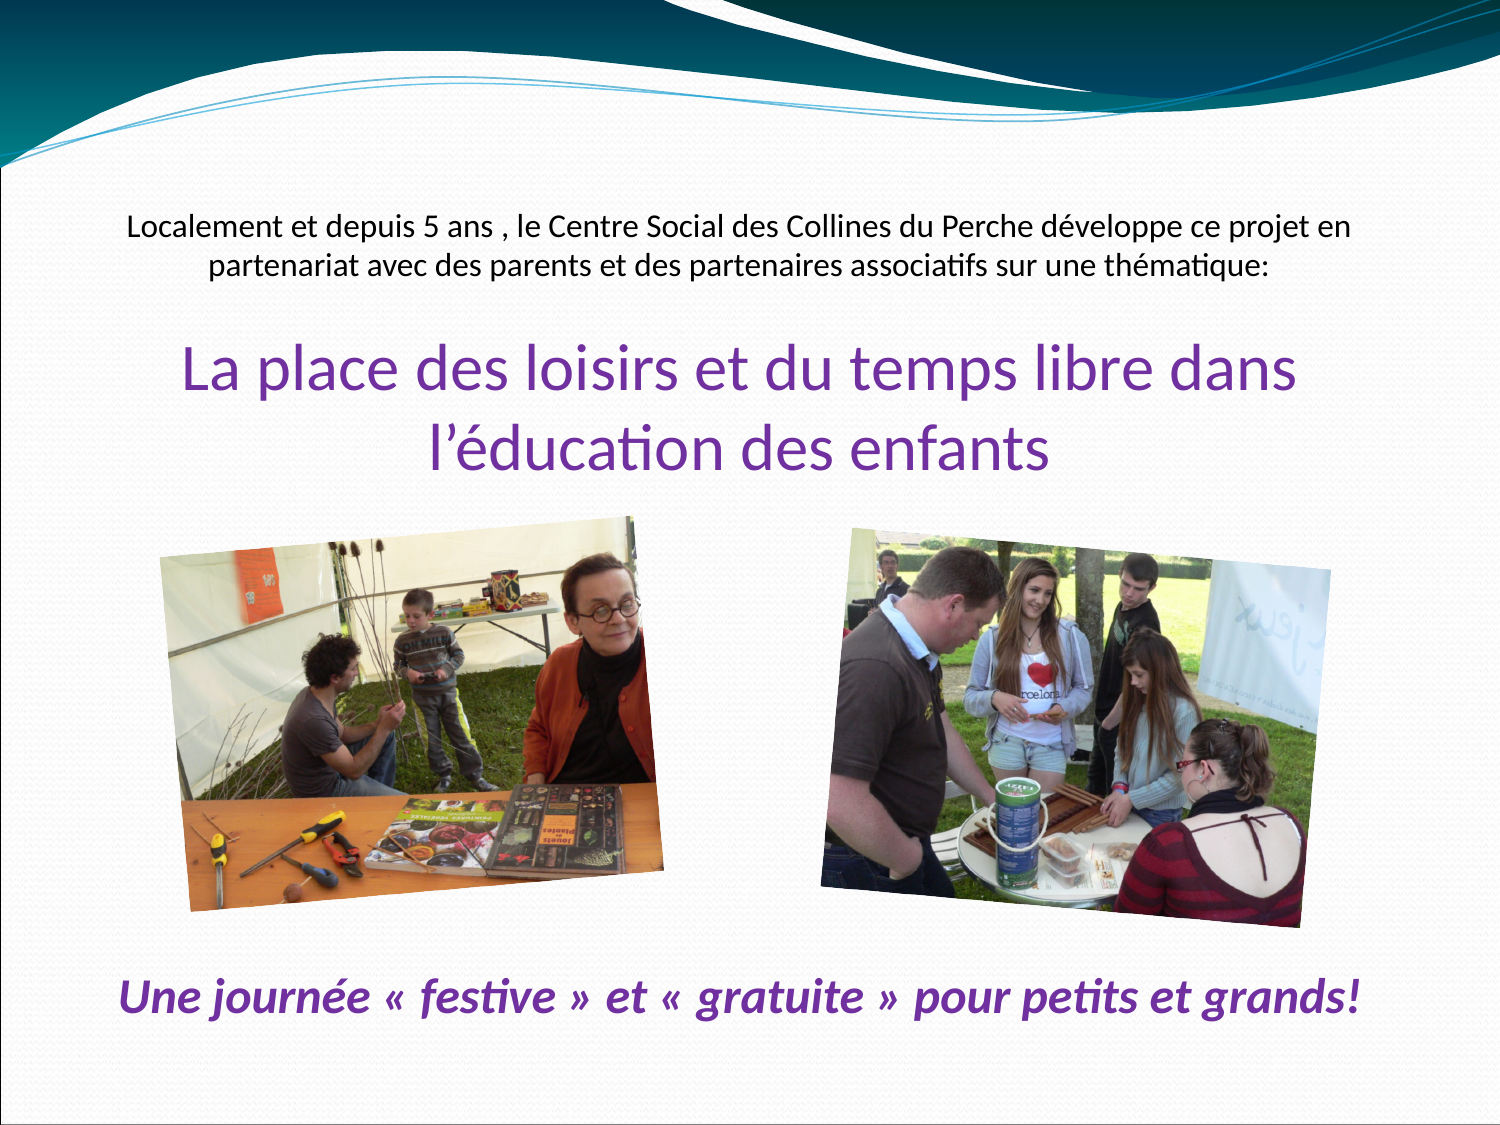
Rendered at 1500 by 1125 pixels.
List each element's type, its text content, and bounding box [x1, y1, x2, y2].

picture [159, 515, 664, 912]
title Localement et depuis 5 ans , le Centre Social des Collines du Perche développe ce projet en partenariat avec des parents et des partenaires associatifs sur une thématique: La place des loisirs et du temps libre dans l’éducation des enfants Une journée « festive » et « gratuite » pour petits et grands! [64, 148, 1415, 1024]
picture [820, 527, 1331, 928]
